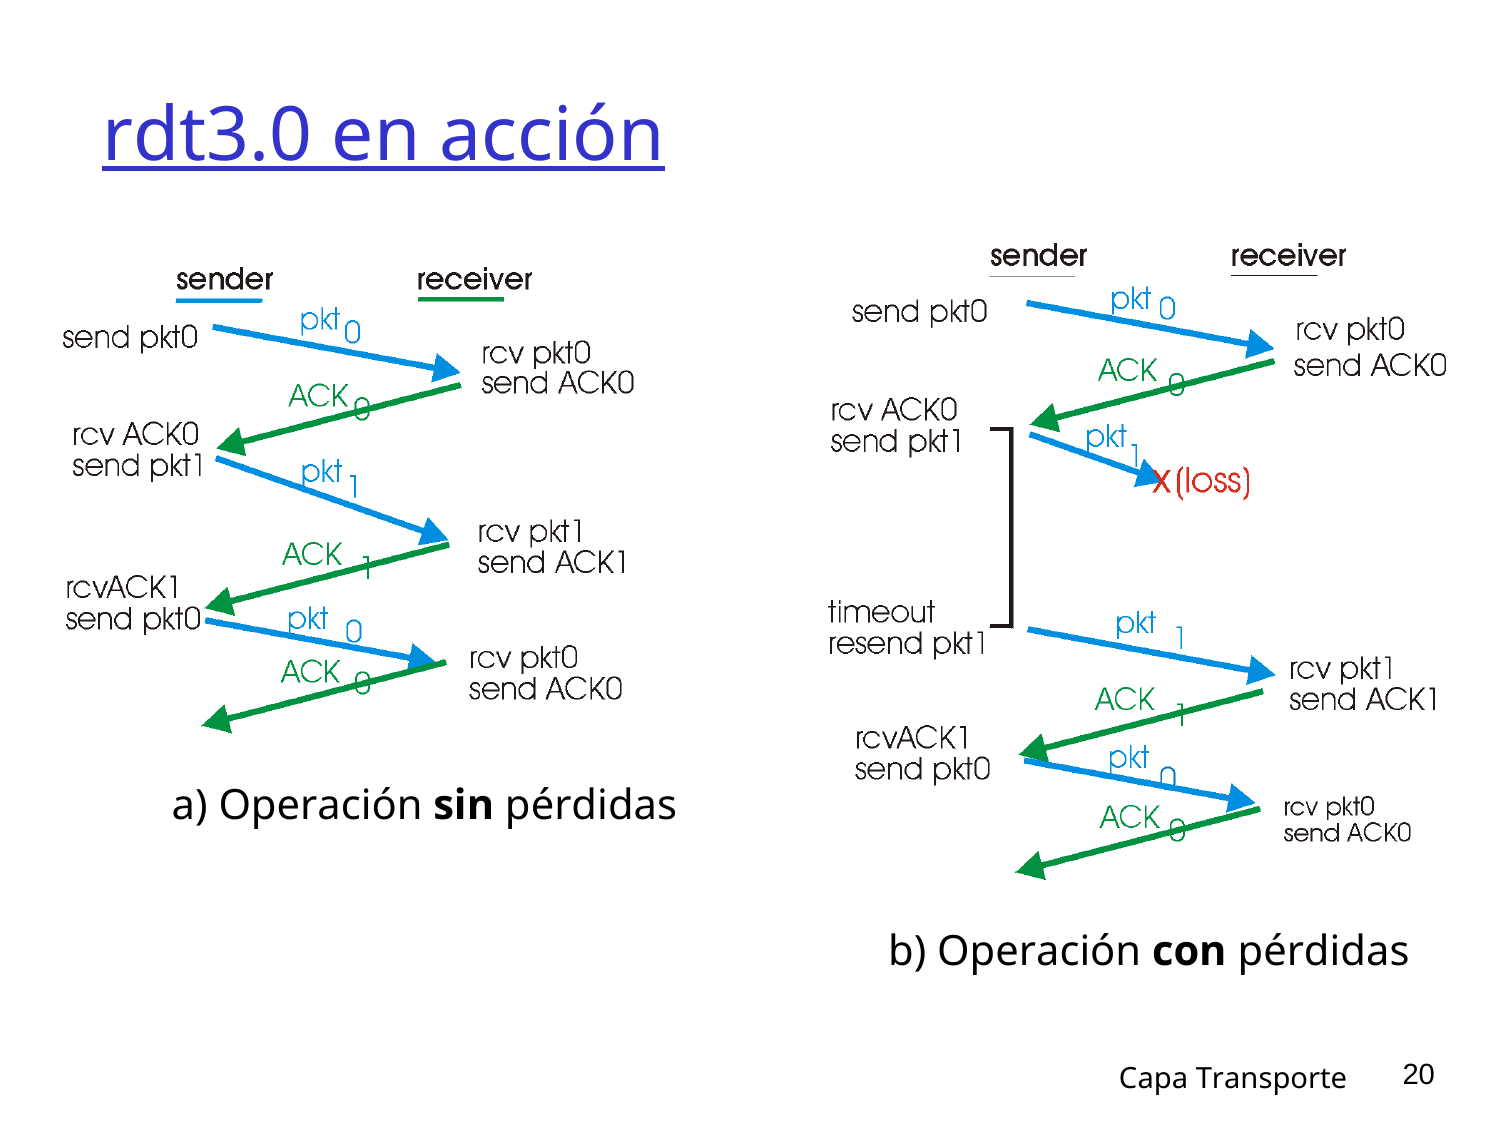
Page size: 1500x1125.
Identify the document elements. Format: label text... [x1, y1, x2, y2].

text_box b) Operación con pérdidas [873, 912, 1425, 985]
text_box a) Operación sin pérdidas [156, 767, 693, 840]
picture [62, 243, 1446, 964]
title rdt3.0 en acción [87, 37, 1363, 225]
